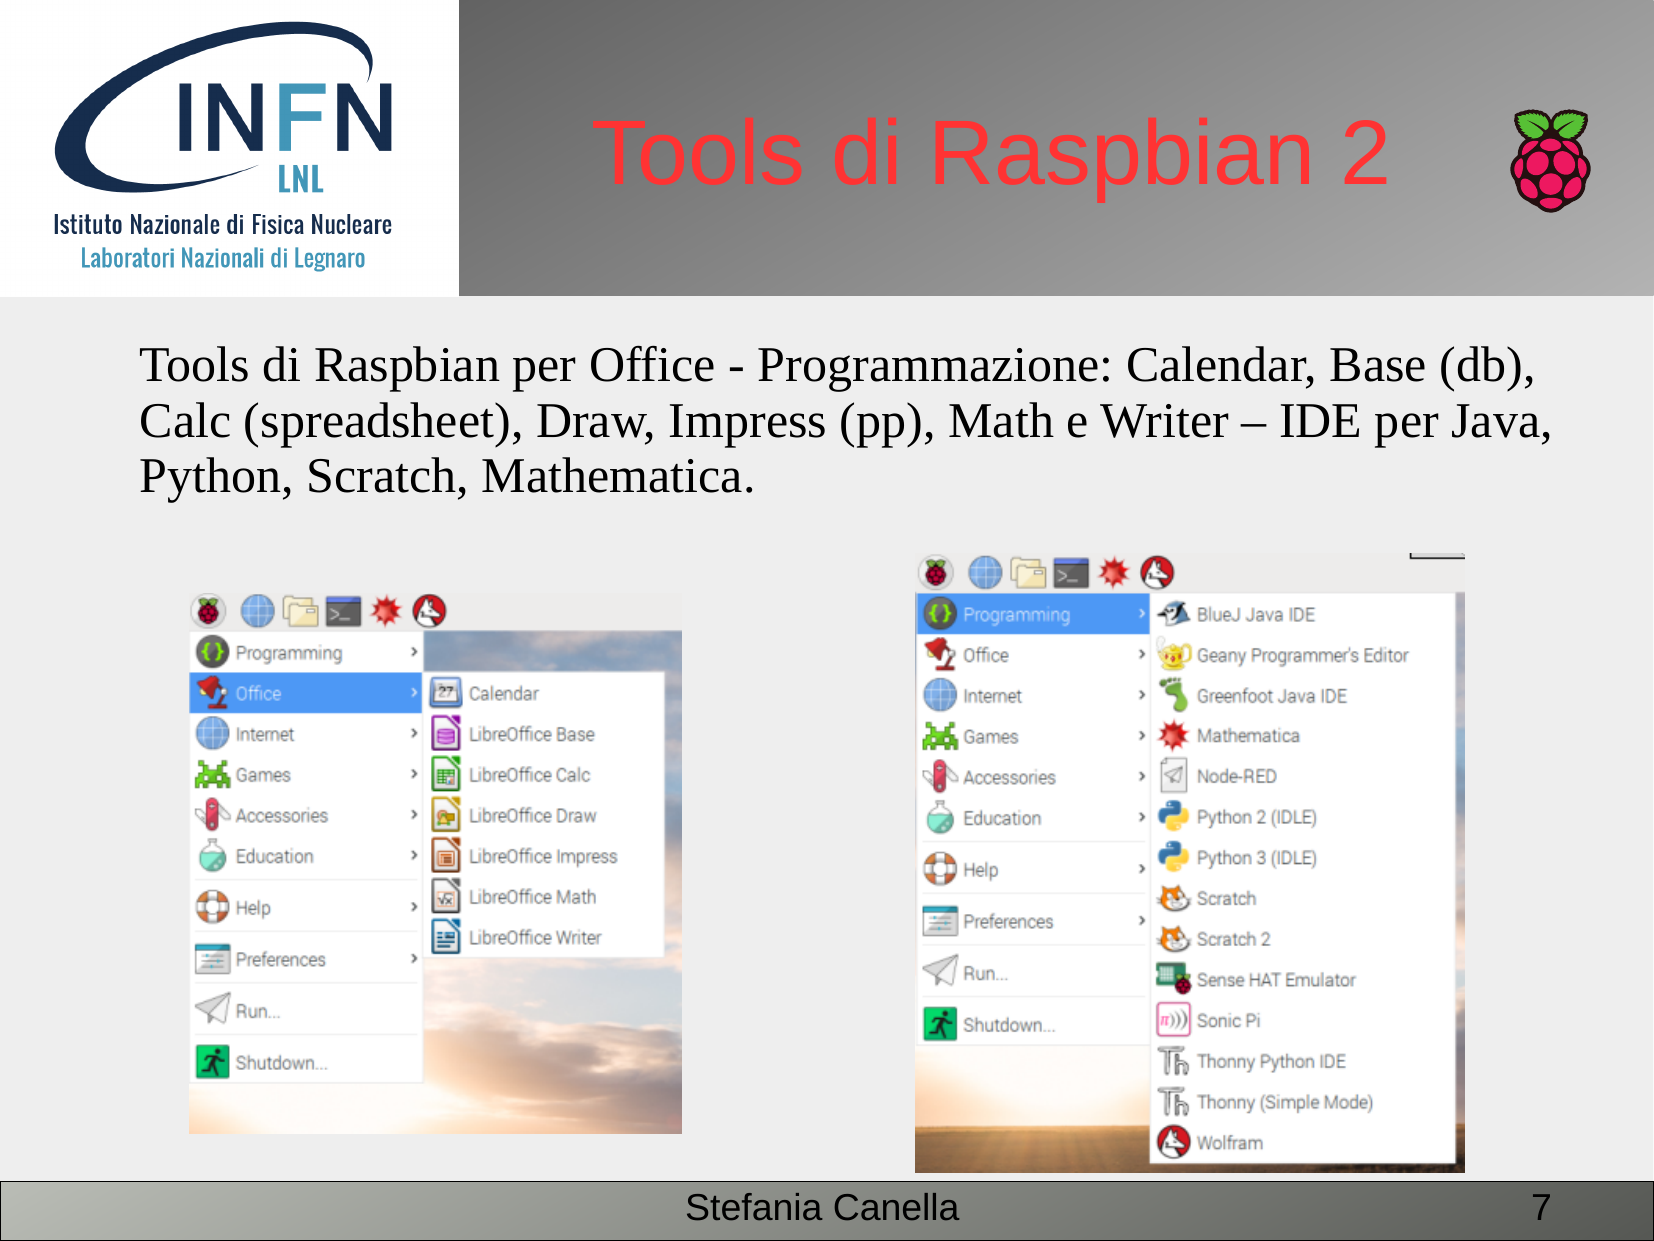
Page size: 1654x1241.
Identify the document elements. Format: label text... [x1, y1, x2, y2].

text_box Stefania Canella [670, 1178, 984, 1241]
text_box [459, 0, 1654, 296]
text_box <number> [1516, 1178, 1654, 1241]
title Tools di Raspbian 2 [459, 49, 1571, 257]
picture [0, 0, 459, 297]
picture [915, 553, 1465, 1173]
picture [189, 593, 682, 1134]
text_box [984, 1181, 1516, 1241]
subtitle Tools di Raspbian per Office - Programmazione: Calendar, Base (db), Calc (spreadsheet), Draw, Impress (pp), Math e Writer – IDE per Java, Python, Scratch, Mathematica. [80, 329, 1573, 511]
text_box [0, 1181, 670, 1241]
